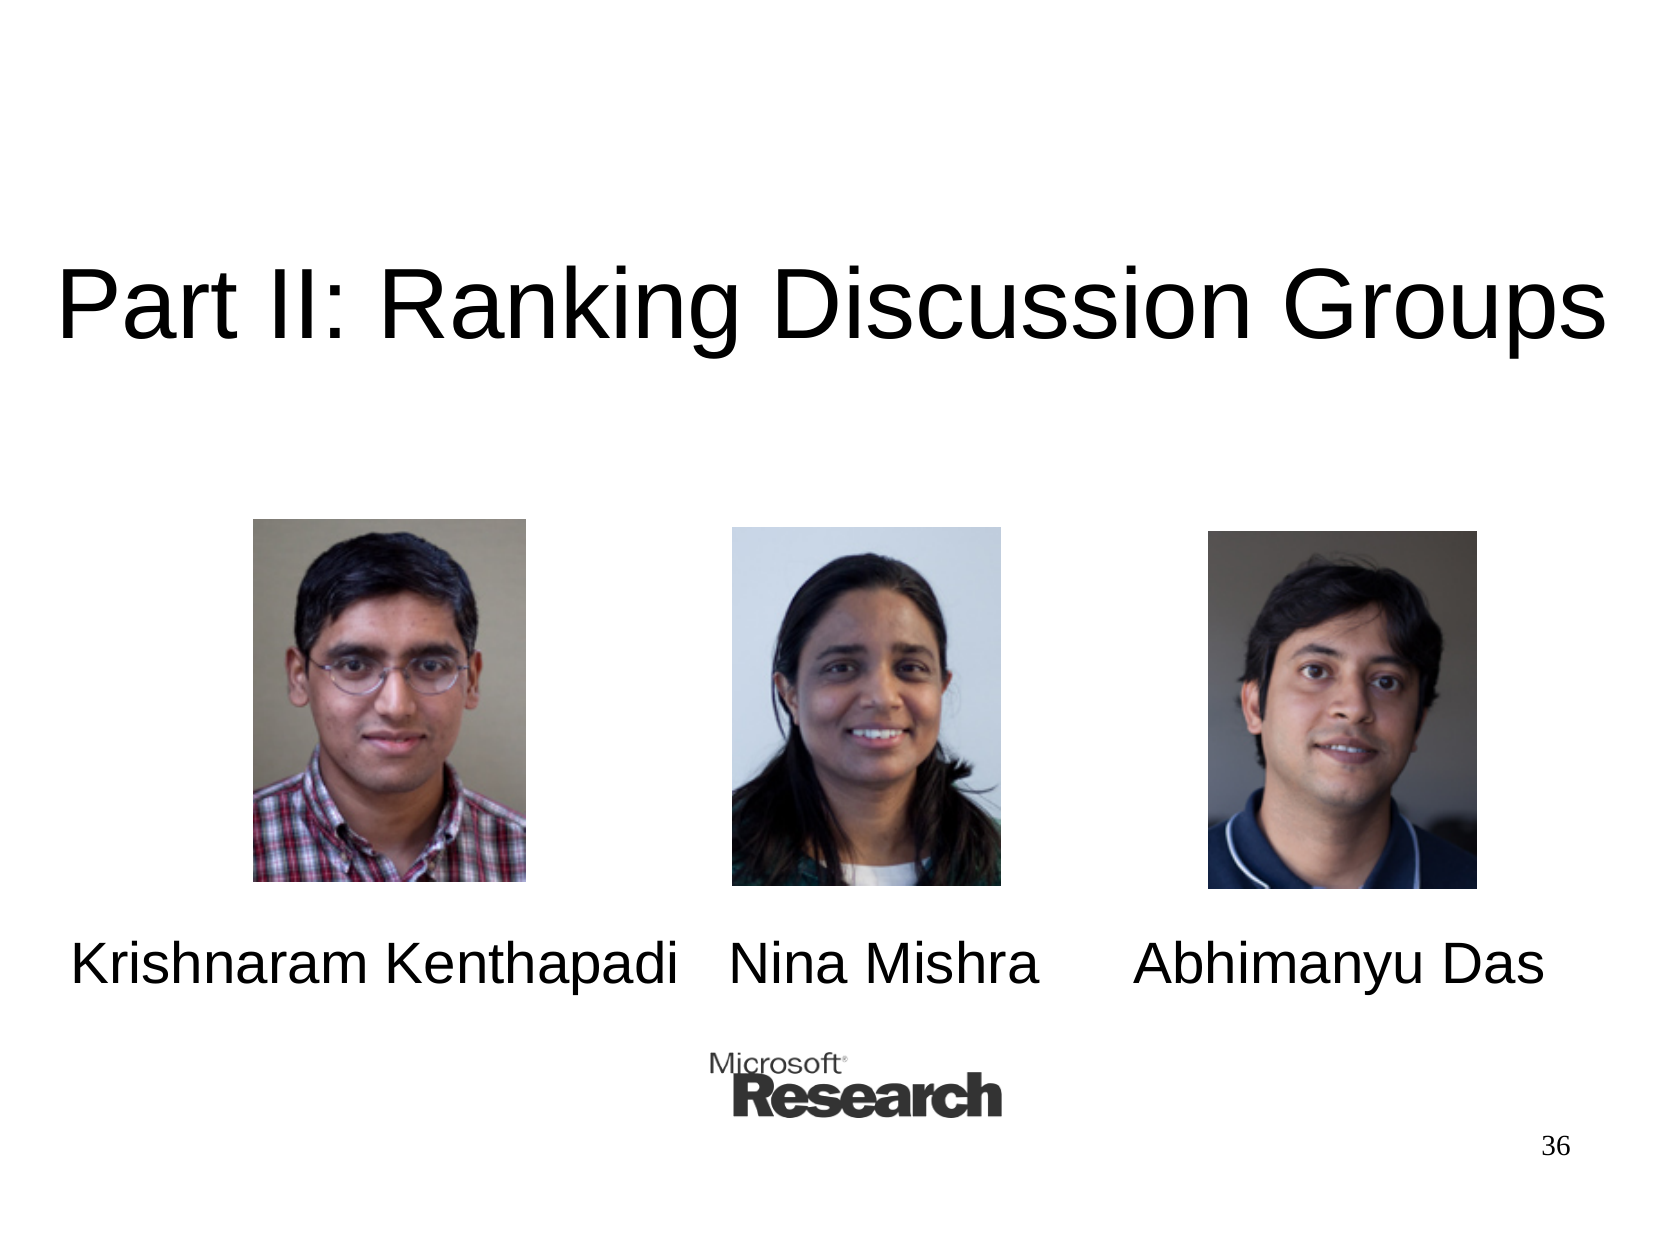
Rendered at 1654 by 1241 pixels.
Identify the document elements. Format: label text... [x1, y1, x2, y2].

title Part II: Ranking Discussion Groups [47, 200, 1619, 408]
picture [732, 527, 1001, 886]
picture [1208, 531, 1477, 889]
picture [700, 1036, 1016, 1128]
picture [253, 519, 526, 882]
subtitle Krishnaram Kenthapadi Nina Mishra Abhimanyu Das [6, 408, 1612, 1128]
